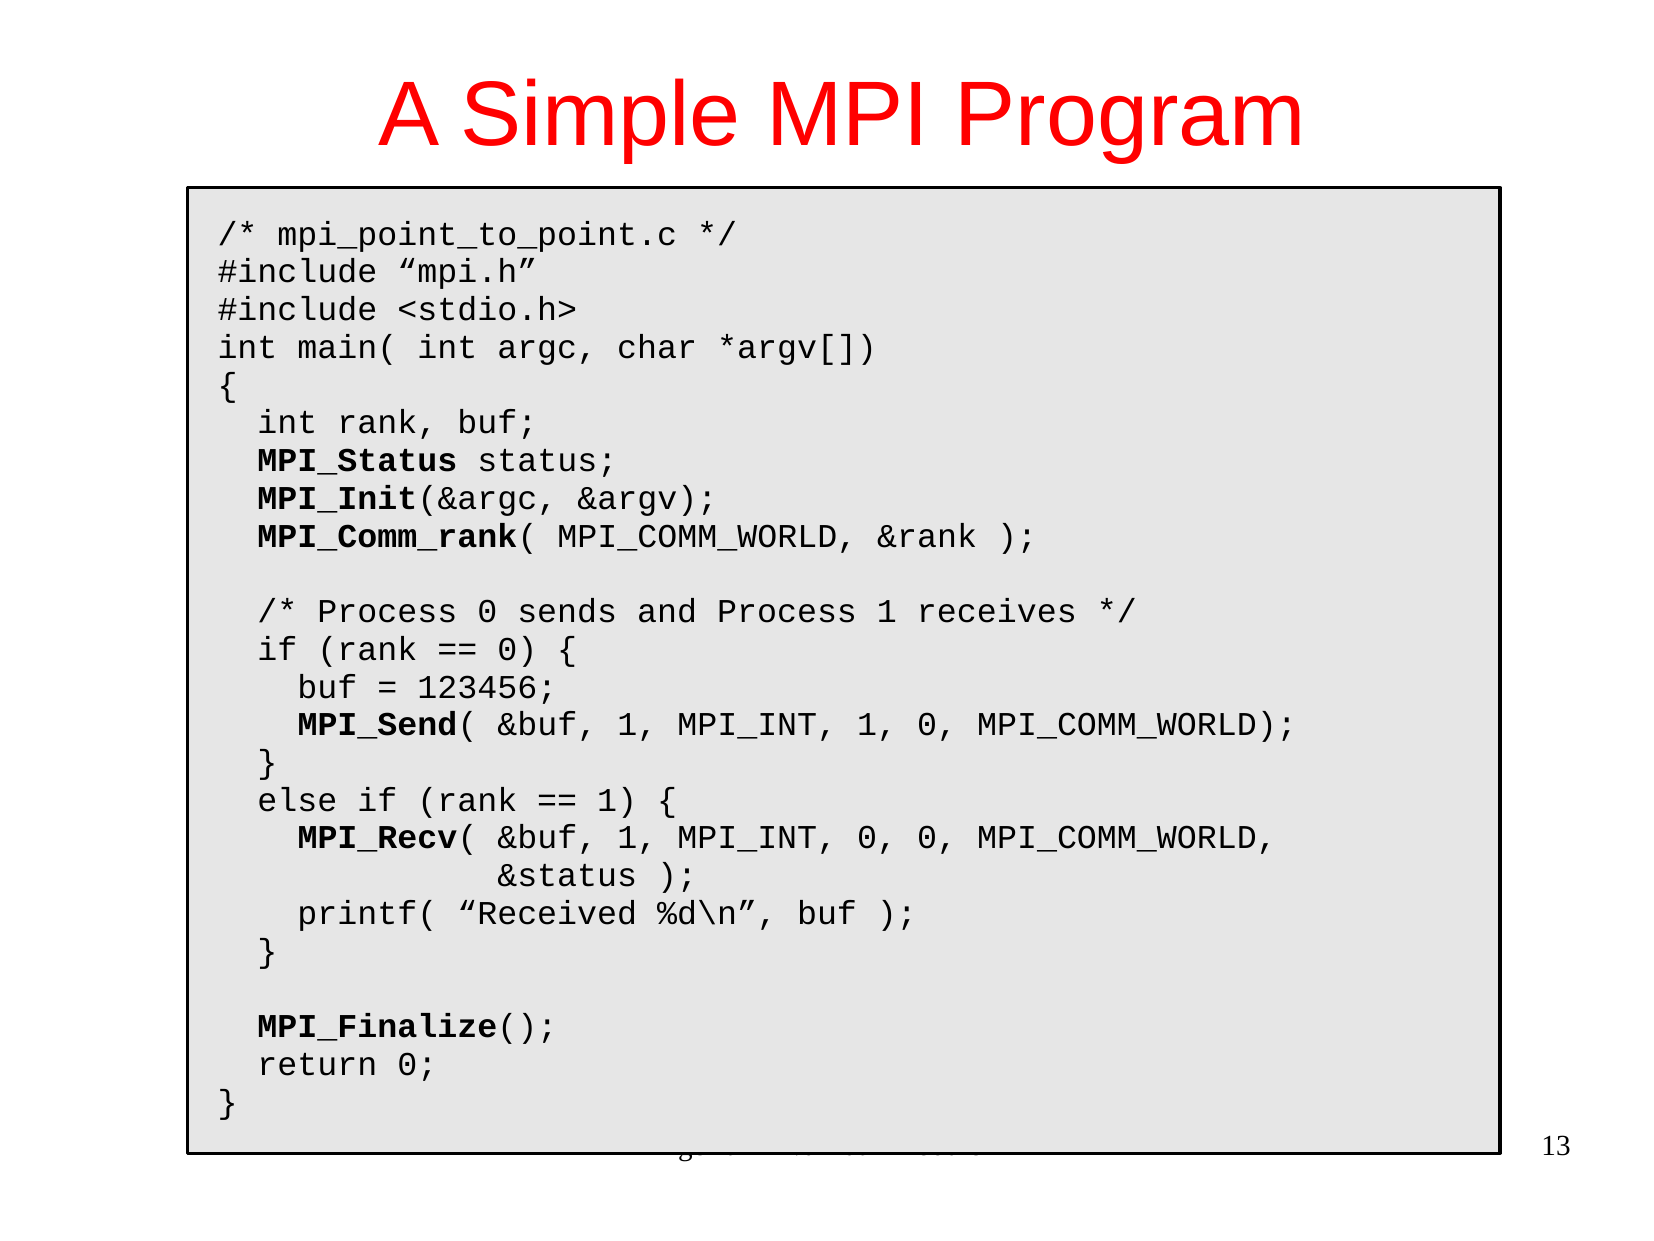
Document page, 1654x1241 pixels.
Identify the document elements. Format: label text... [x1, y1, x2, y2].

text_box /* mpi_point_to_point.c */ #include “mpi.h” #include <stdio.h> int main( int argc, char *argv[]) { int rank, buf; MPI_Status status; MPI_Init(&argc, &argv); MPI_Comm_rank( MPI_COMM_WORLD, &rank ); /* Process 0 sends and Process 1 receives */ if (rank == 0) { buf = 123456; MPI_Send( &buf, 1, MPI_INT, 1, 0, MPI_COMM_WORLD); } else if (rank == 1) { MPI_Recv( &buf, 1, MPI_INT, 0, 0, MPI_COMM_WORLD, &status ); printf( “Received %d\n”, buf ); } MPI_Finalize(); return 0; } [187, 187, 1501, 1154]
title A Simple MPI Program [82, 49, 1571, 257]
